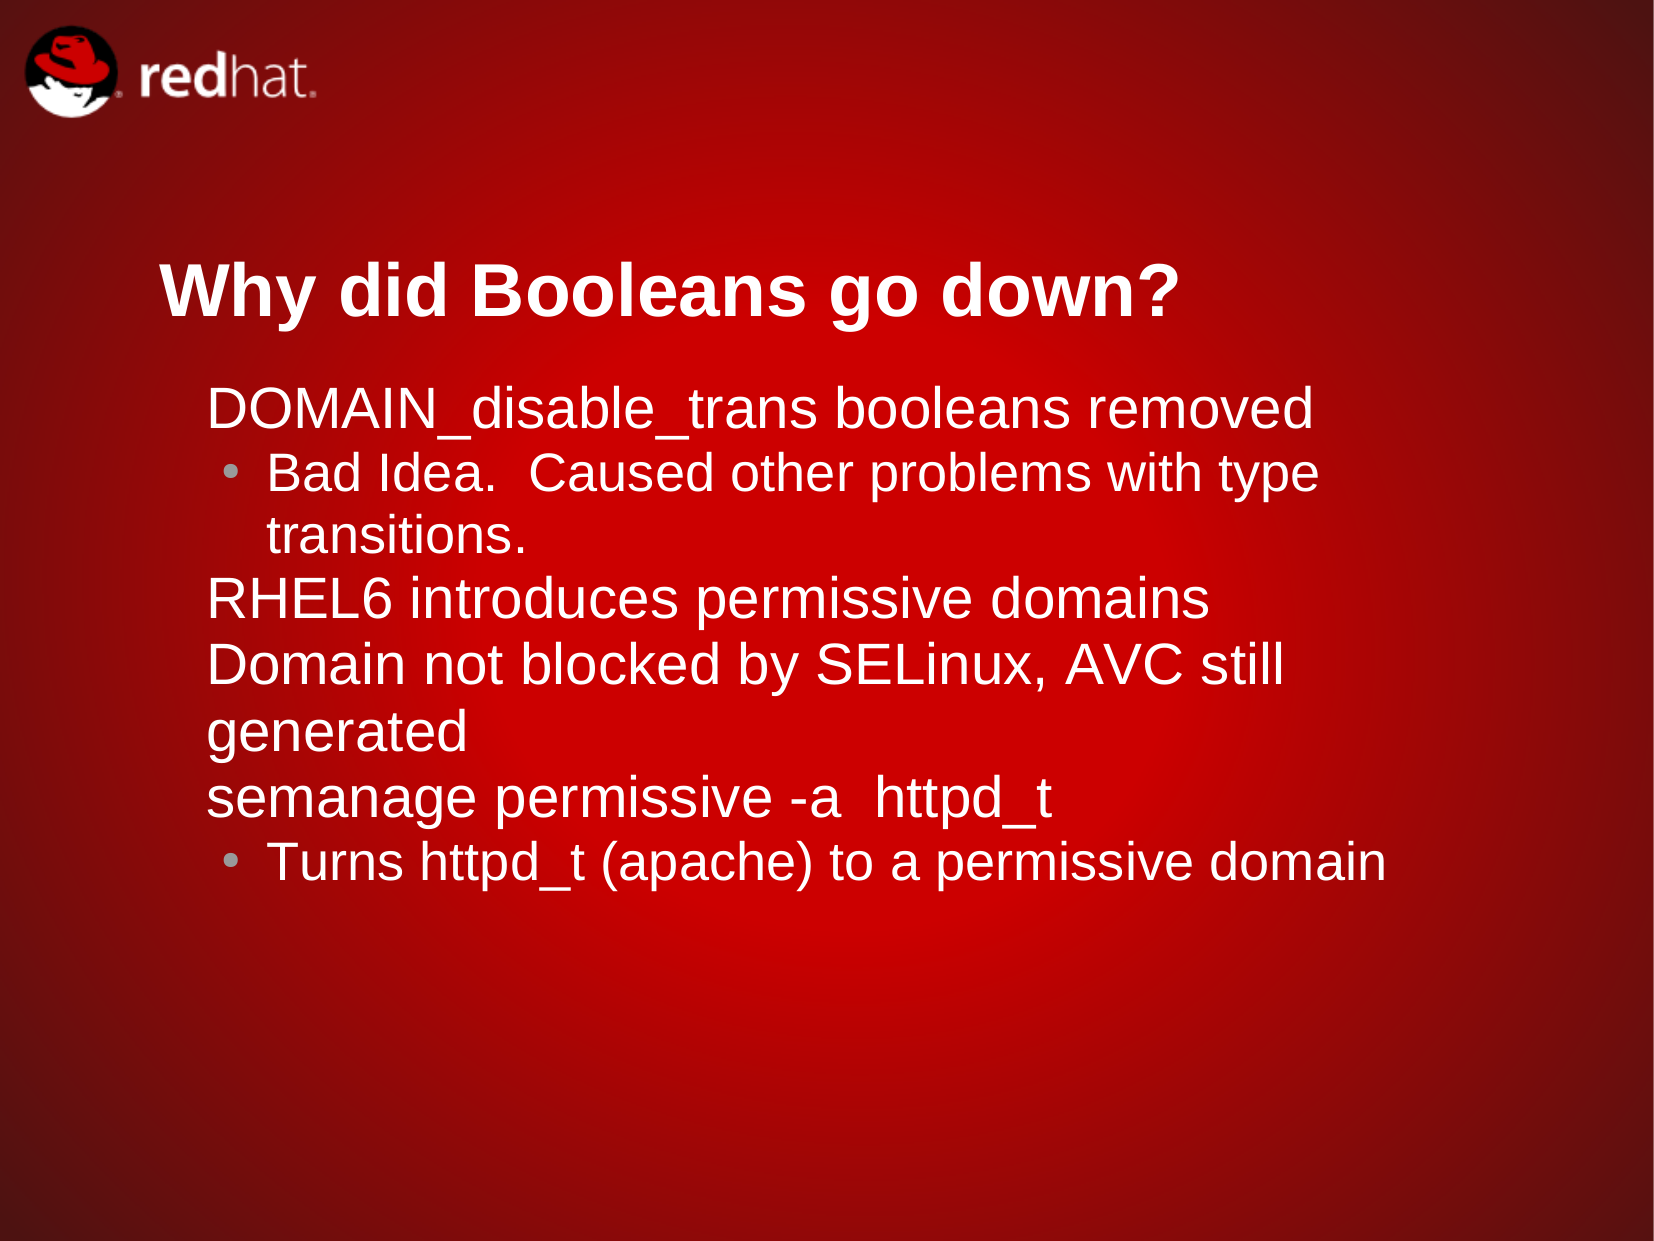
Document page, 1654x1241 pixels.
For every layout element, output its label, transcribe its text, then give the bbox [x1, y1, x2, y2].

picture [0, 0, 1654, 1241]
title Why did Booleans go down? [159, 241, 1577, 338]
list DOMAIN_disable_trans booleans removed Bad Idea. Caused other problems with type transitions. RHEL6 introduces permissive domains Domain not blocked by SELinux, AVC still generated semanage permissive -a httpd_t Turns httpd_t (apache) to a permissive domain [150, 375, 1538, 891]
